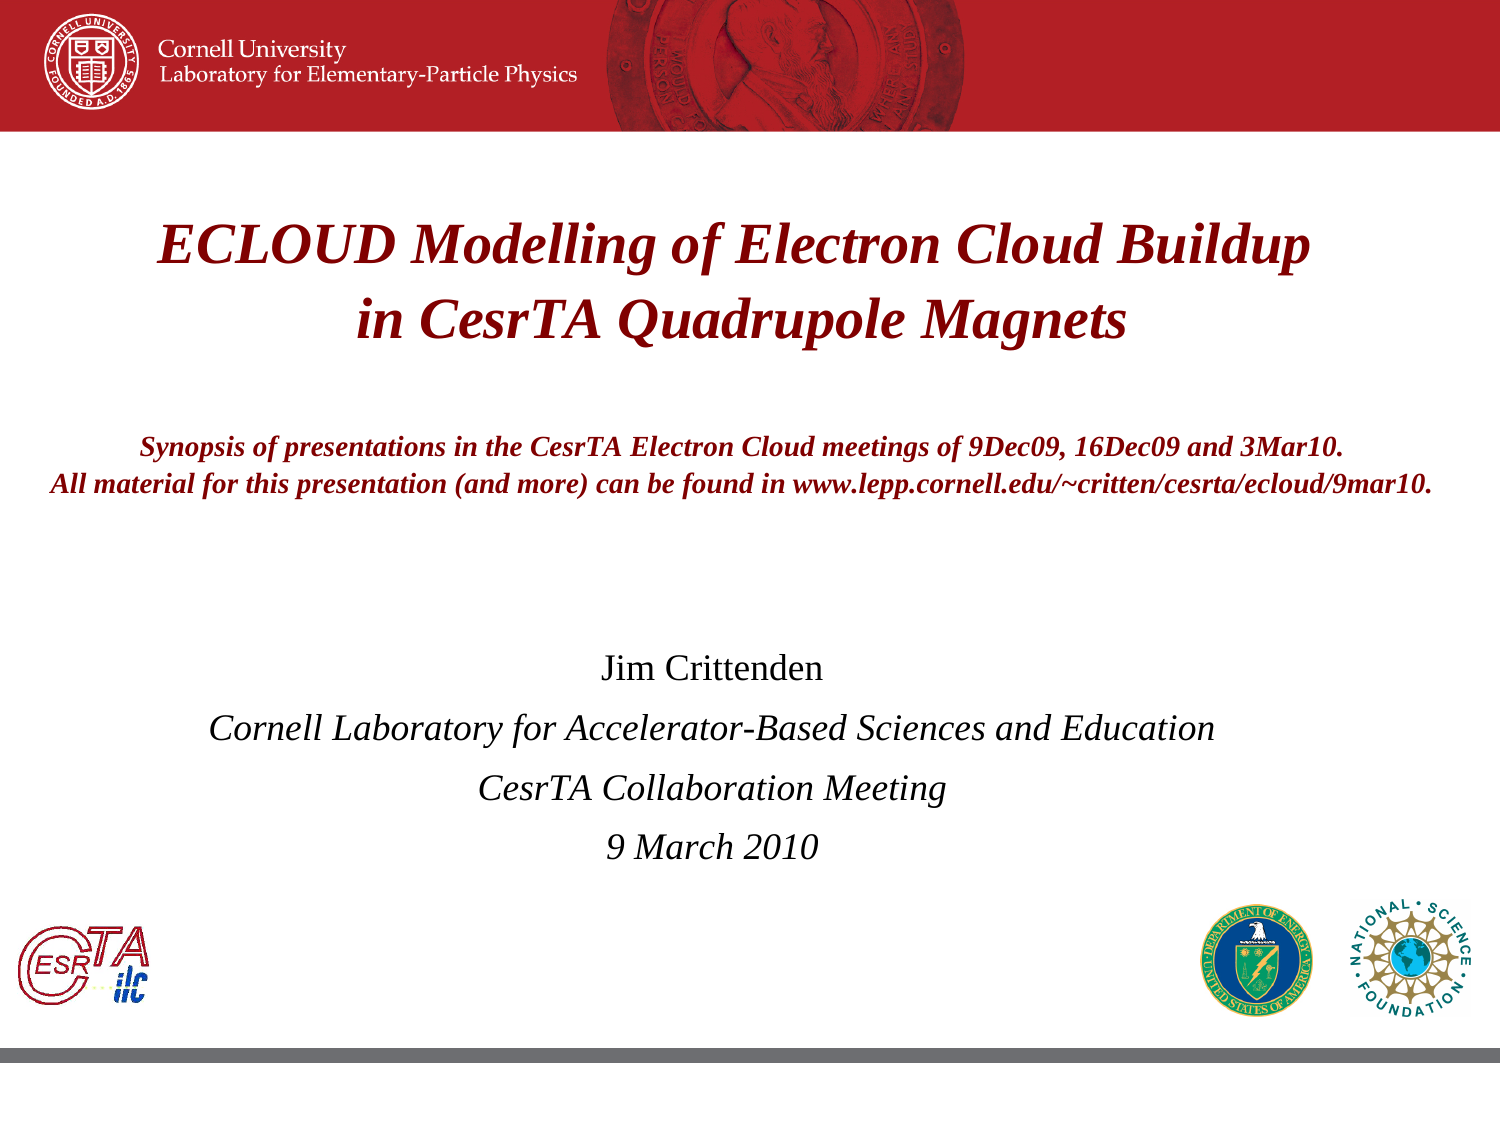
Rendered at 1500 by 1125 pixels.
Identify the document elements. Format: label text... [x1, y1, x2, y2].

picture [1200, 904, 1313, 1017]
picture [0, 0, 1500, 132]
picture [1350, 899, 1471, 1017]
title ECLOUD Modelling of Electron Cloud Buildup in CesrTA Quadrupole Magnets Synopsis of presentations in the CesrTA Electron Cloud meetings of 9Dec09, 16Dec09 and 3Mar10. All material for this presentation (and more) can be found in www.lepp.cornell.edu/~critten/cesrta/ecloud/9mar10. [22, 149, 1463, 552]
subtitle Jim Crittenden Cornell Laboratory for Accelerator-Based Sciences and Education CesrTA Collaboration Meeting 9 March 2010 [187, 637, 1238, 920]
picture [8, 899, 151, 1036]
